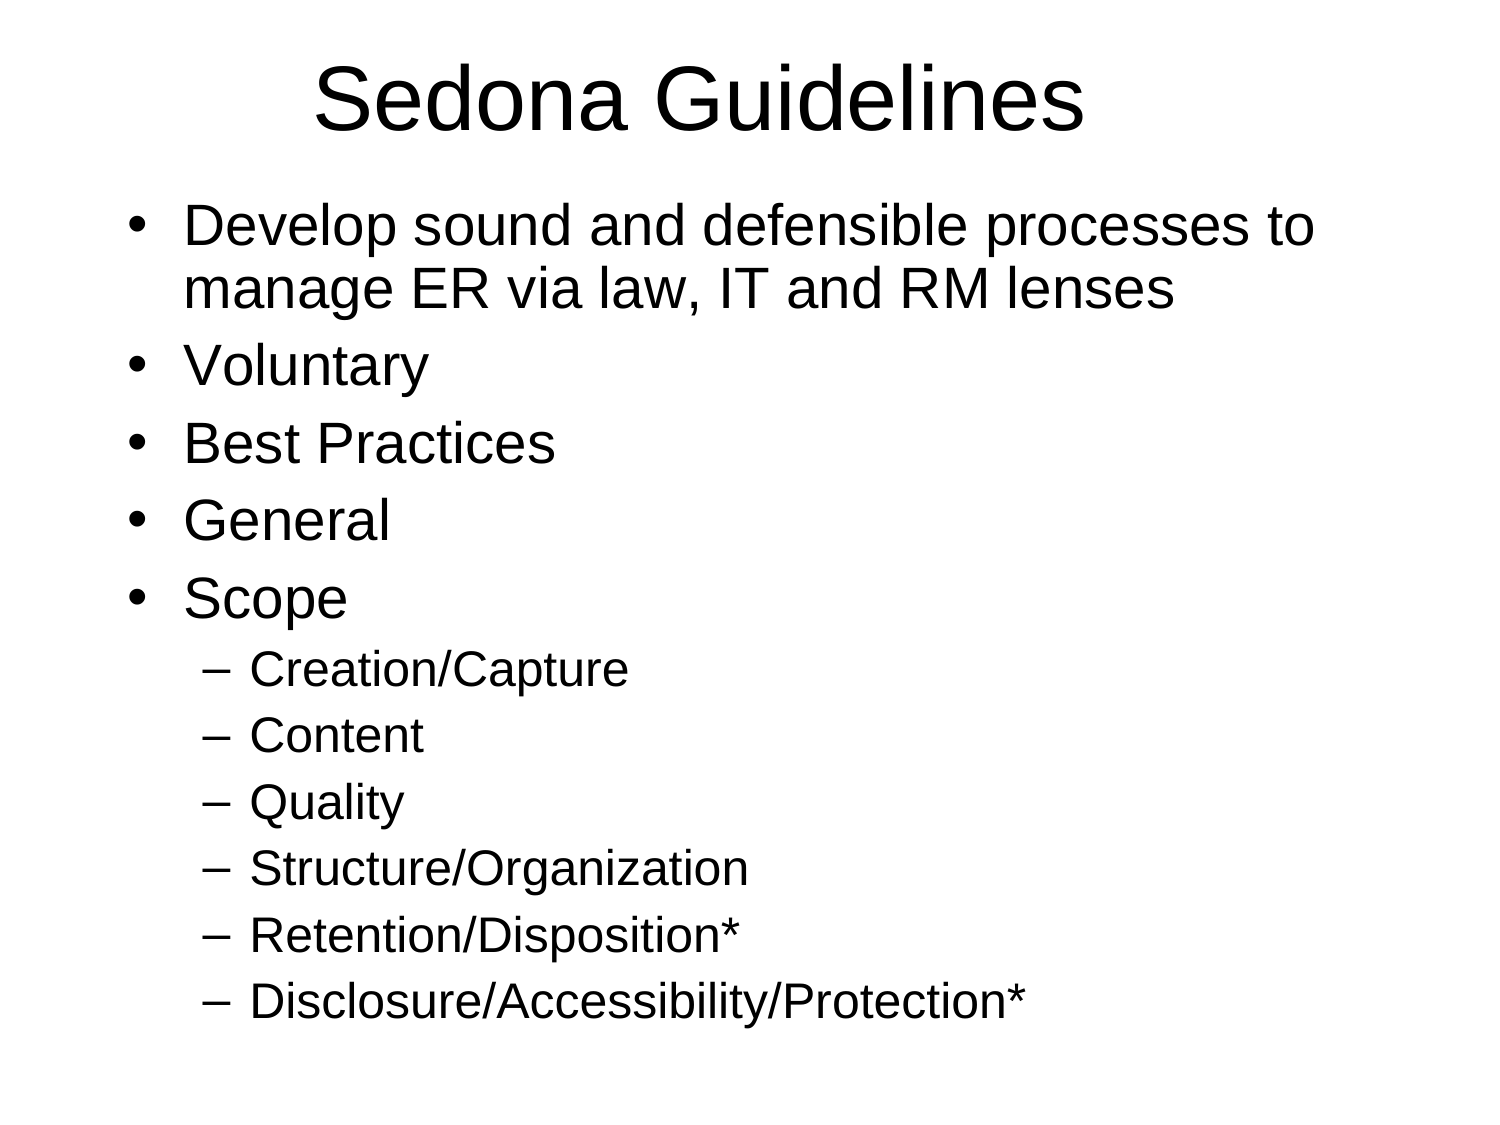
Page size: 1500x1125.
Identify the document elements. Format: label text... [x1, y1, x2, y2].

list Develop sound and defensible processes to manage ER via law, IT and RM lenses Voluntary Best Practices General Scope Creation/Capture Content Quality Structure/Organization Retention/Disposition* Disclosure/Accessibility/Protection* [112, 187, 1388, 1038]
title Sedona Guidelines [62, 0, 1338, 188]
